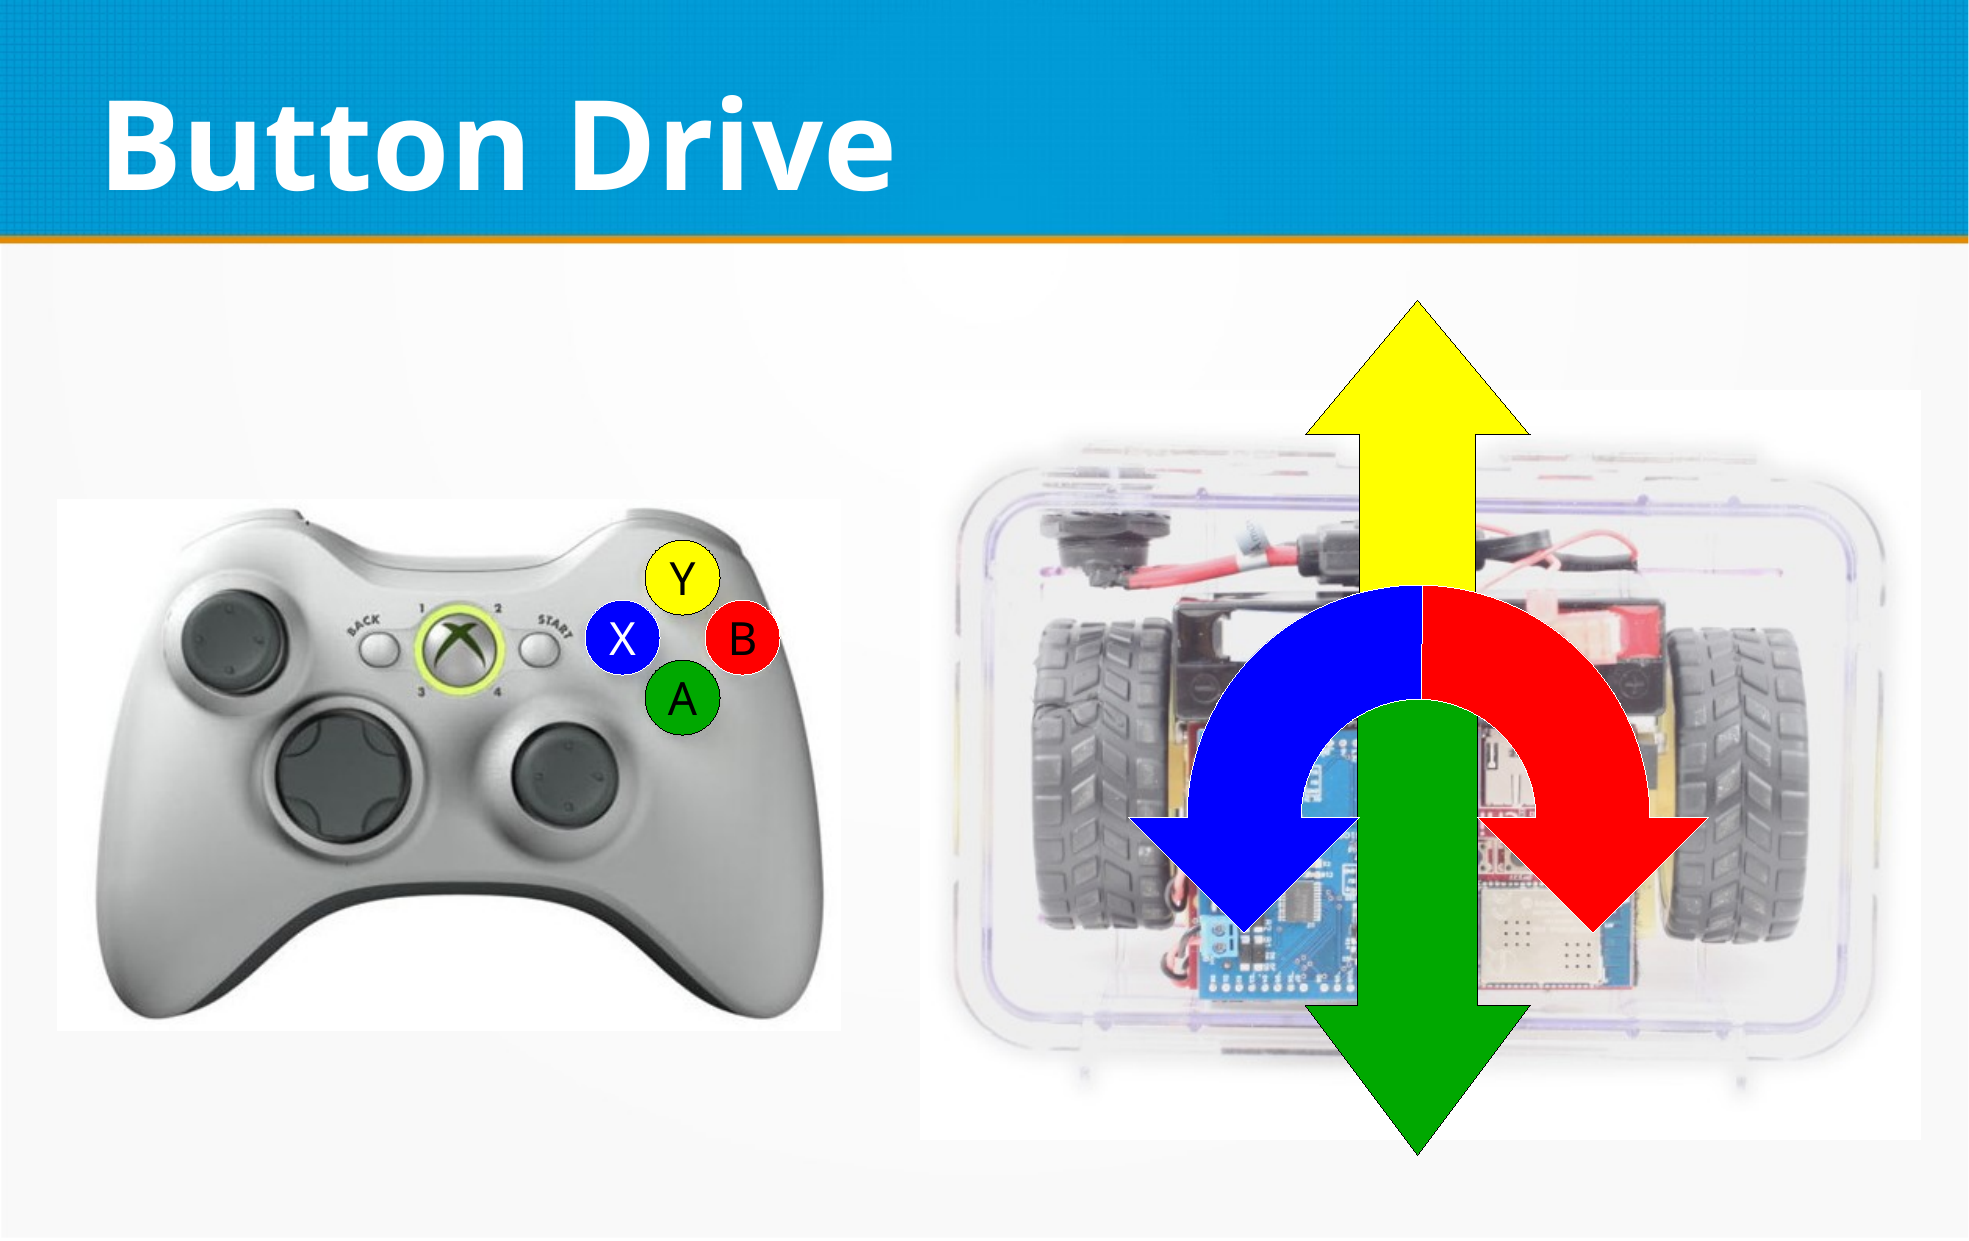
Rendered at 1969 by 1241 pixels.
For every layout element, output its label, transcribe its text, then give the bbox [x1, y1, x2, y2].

text_box Y [645, 540, 721, 616]
text_box B [705, 600, 781, 676]
title Button Drive [98, 19, 1870, 227]
picture [0, 233, 1969, 1241]
text_box X [585, 600, 661, 676]
text_box A [645, 660, 721, 736]
text_box [1128, 300, 1709, 1156]
